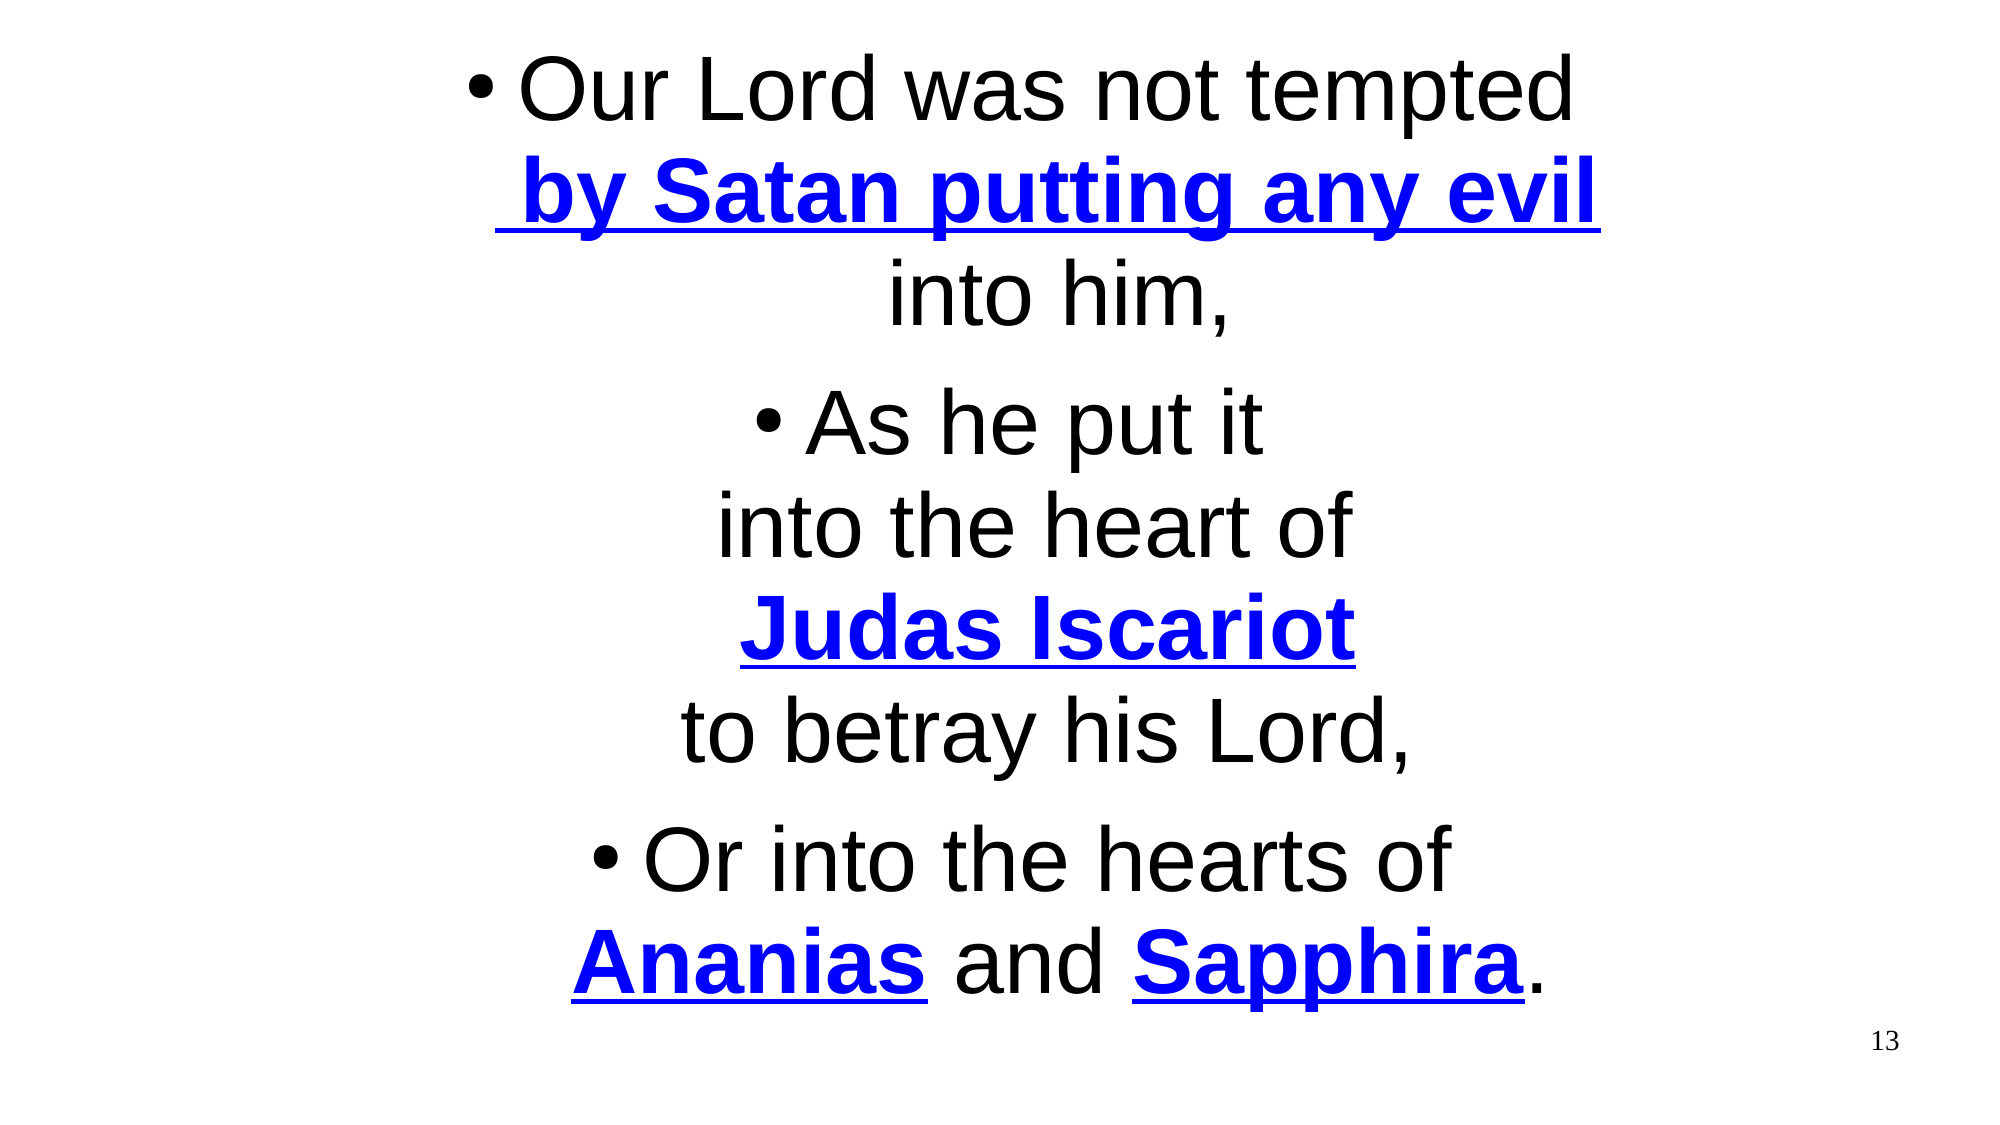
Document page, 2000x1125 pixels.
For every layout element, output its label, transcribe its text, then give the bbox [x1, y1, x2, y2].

list Our Lord was not tempted by Satan putting any evil into him, As he put it into the heart of Judas Iscariot to betray his Lord, Or into the hearts of Ananias and Sapphira. [37, 37, 1988, 1088]
